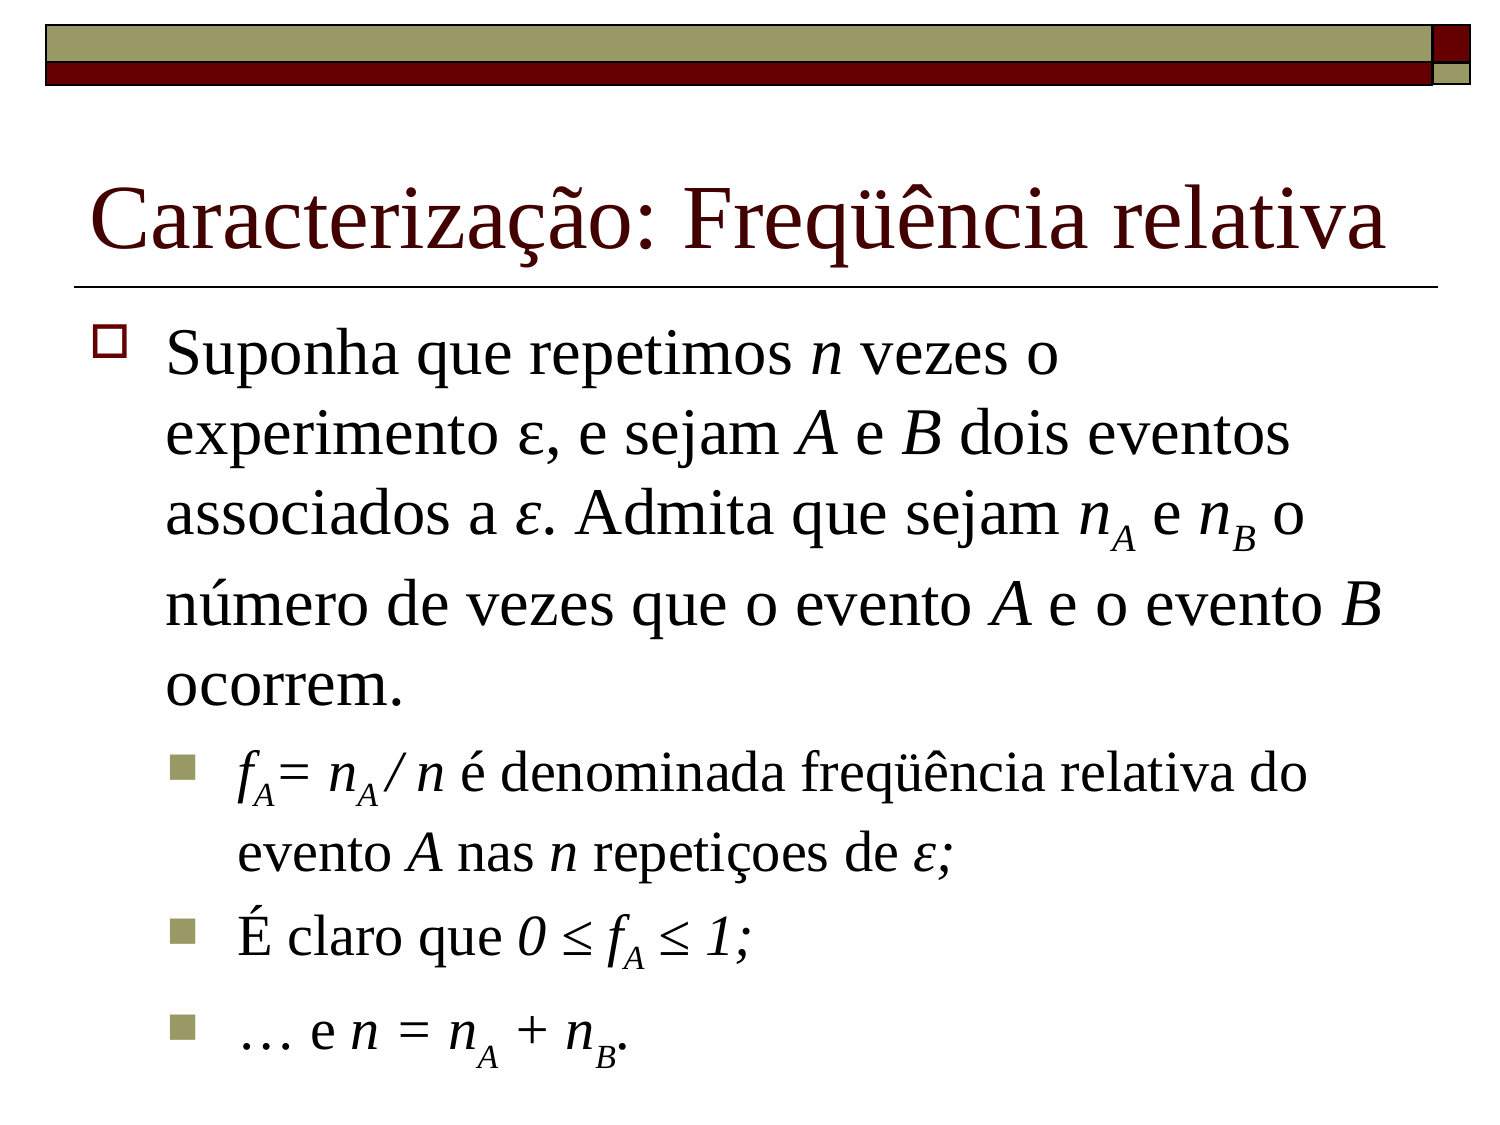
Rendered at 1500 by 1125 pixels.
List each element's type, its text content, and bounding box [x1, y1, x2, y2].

title Caracterização: Freqüência relativa [75, 87, 1426, 275]
list Suponha que repetimos n vezes o experimento ε, e sejam A e B dois eventos associados a ε. Admita que sejam nA e nB o número de vezes que o evento A e o evento B ocorrem. fA= nA / n é denominada freqüência relativa do evento A nas n repetiçoes de ε; É claro que 0 ≤ fA ≤ 1; … e n = nA + nB. [75, 299, 1426, 1084]
